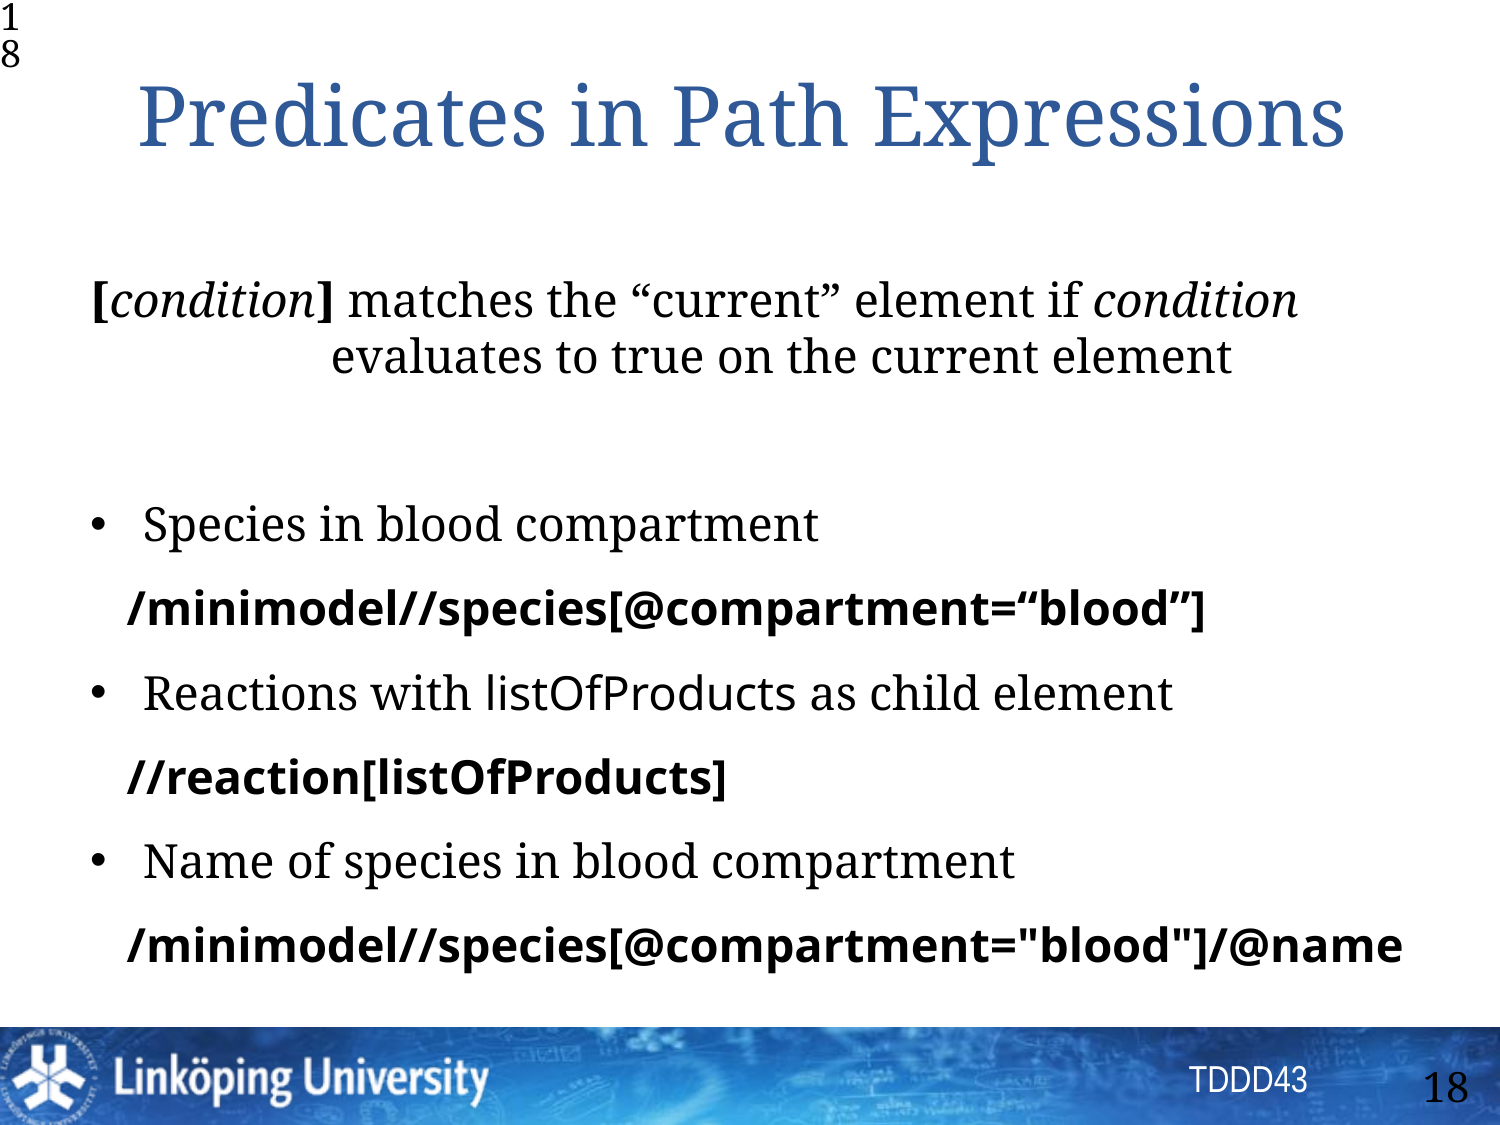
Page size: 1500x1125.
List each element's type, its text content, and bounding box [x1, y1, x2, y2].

text_box <number> [1407, 1053, 1500, 1114]
list [condition] matches the “current” element if condition evaluates to true on the current element Species in blood compartment /minimodel//species[@compartment=“blood”] Reactions with listOfProducts as child element //reaction[listOfProducts] Name of species in blood compartment /minimodel//species[@compartment="blood"]/@name [75, 262, 1425, 1005]
title Predicates in Path Expressions [67, 30, 1418, 171]
picture [0, 1027, 1500, 1125]
